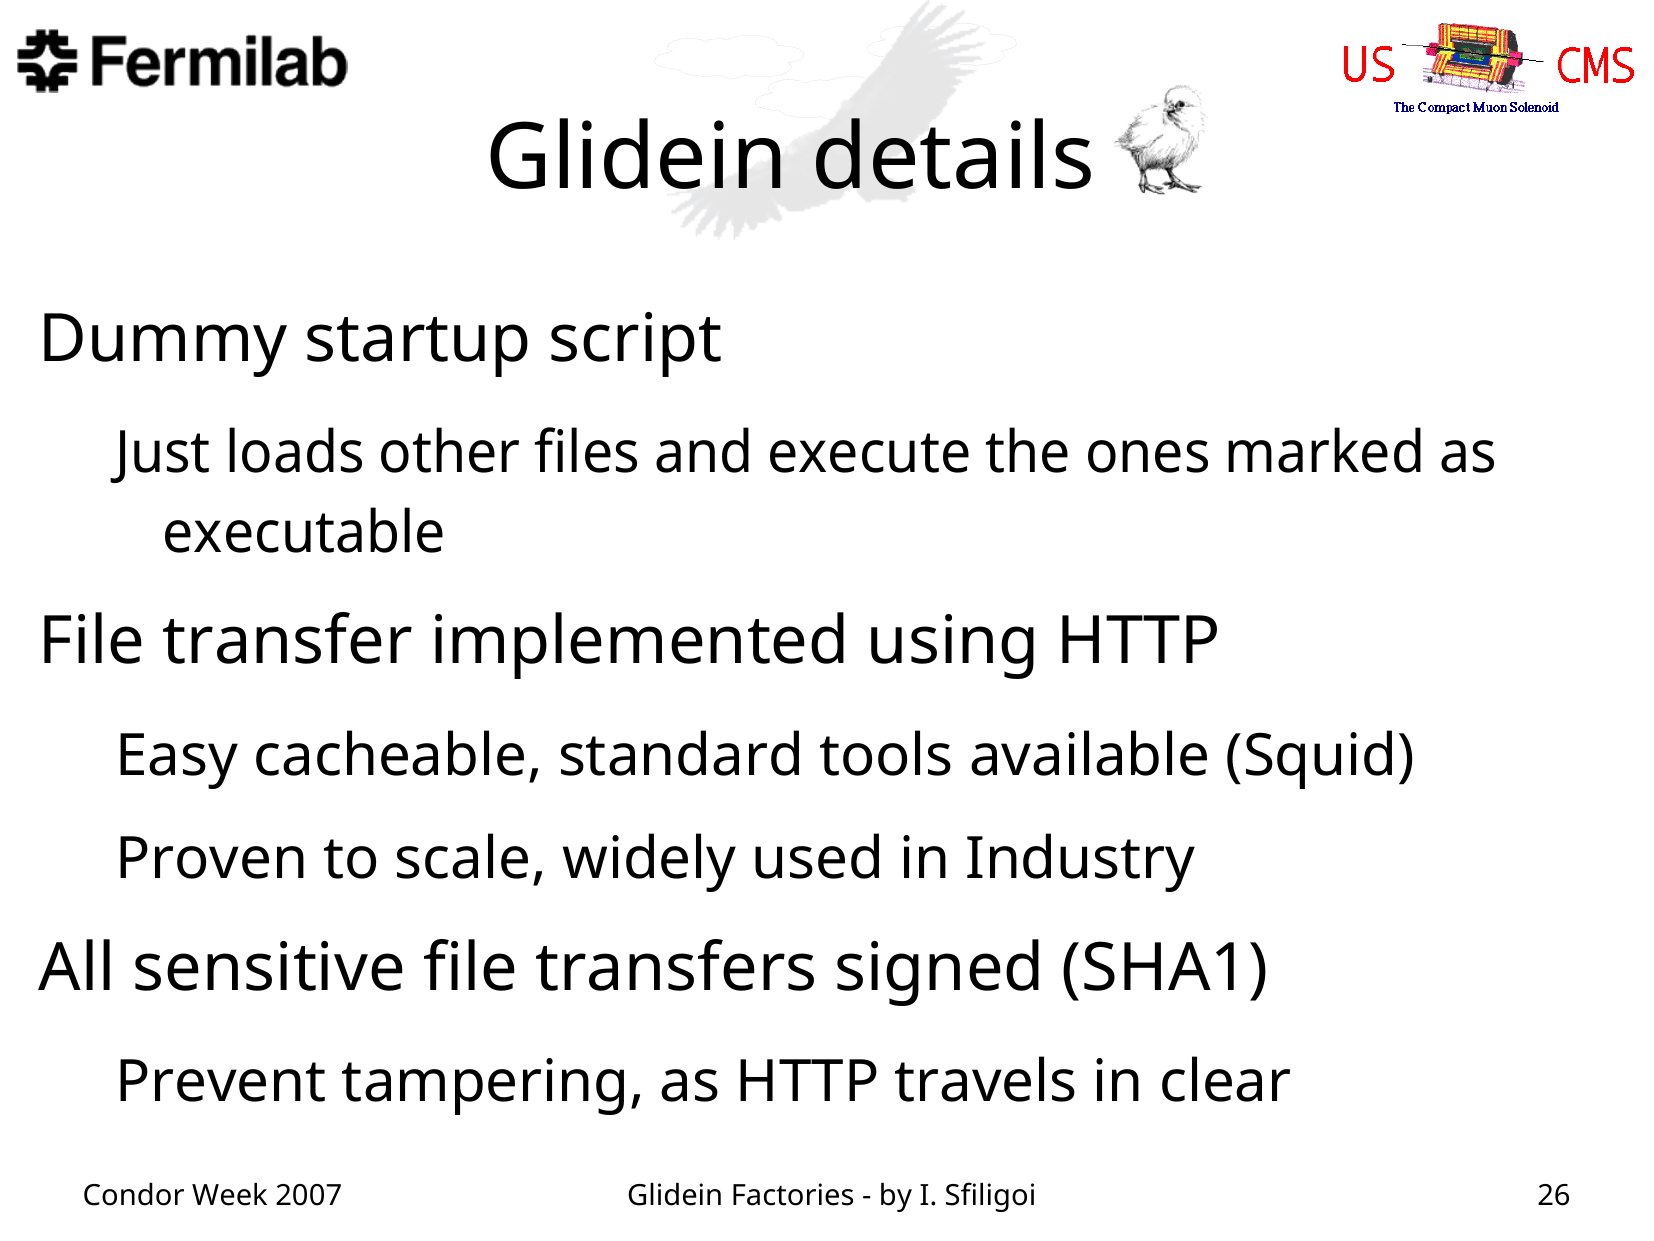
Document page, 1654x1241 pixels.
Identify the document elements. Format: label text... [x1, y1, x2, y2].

list Dummy startup script Just loads other files and execute the ones marked as executable File transfer implemented using HTTP Easy cacheable, standard tools available (Squid) Proven to scale, widely used in Industry All sensitive file transfers signed (SHA1) Prevent tampering, as HTTP travels in clear [21, 290, 1631, 1094]
picture [1114, 84, 1210, 197]
picture [17, 29, 348, 93]
picture [1340, 23, 1636, 114]
title Glidein details [82, 49, 1571, 257]
